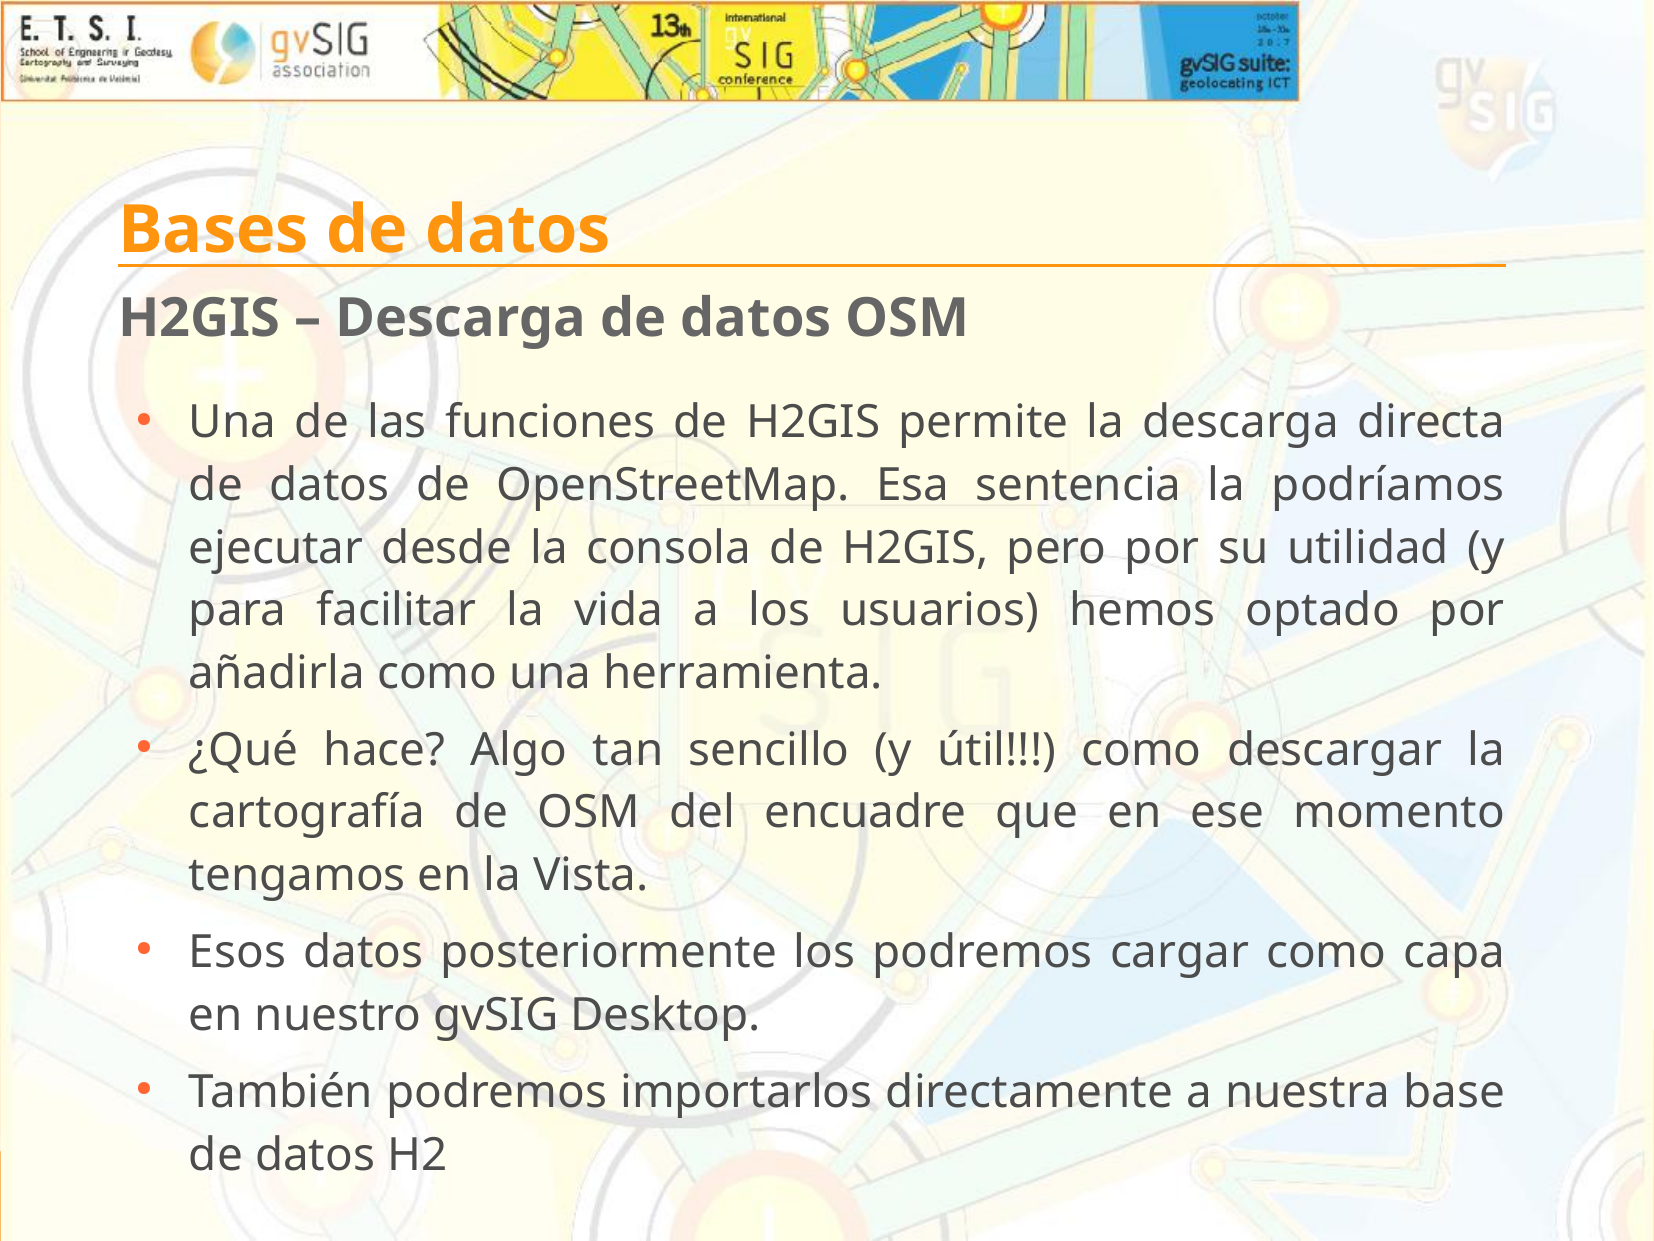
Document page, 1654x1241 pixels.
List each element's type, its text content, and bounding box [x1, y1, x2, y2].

list Una de las funciones de H2GIS permite la descarga directa de datos de OpenStreetMap. Esa sentencia la podríamos ejecutar desde la consola de H2GIS, pero por su utilidad (y para facilitar la vida a los usuarios) hemos optado por añadirla como una herramienta. ¿Qué hace? Algo tan sencillo (y útil!!!) como descargar la cartografía de OSM del encuadre que en ese momento tengamos en la Vista. Esos datos posteriormente los podremos cargar como capa en nuestro gvSIG Desktop. También podremos importarlos directamente a nuestra base de datos H2 [118, 411, 1506, 1093]
title Bases de datos [118, 177, 1607, 276]
text_box H2GIS – Descarga de datos OSM [118, 221, 1595, 411]
picture [0, 0, 1654, 1241]
